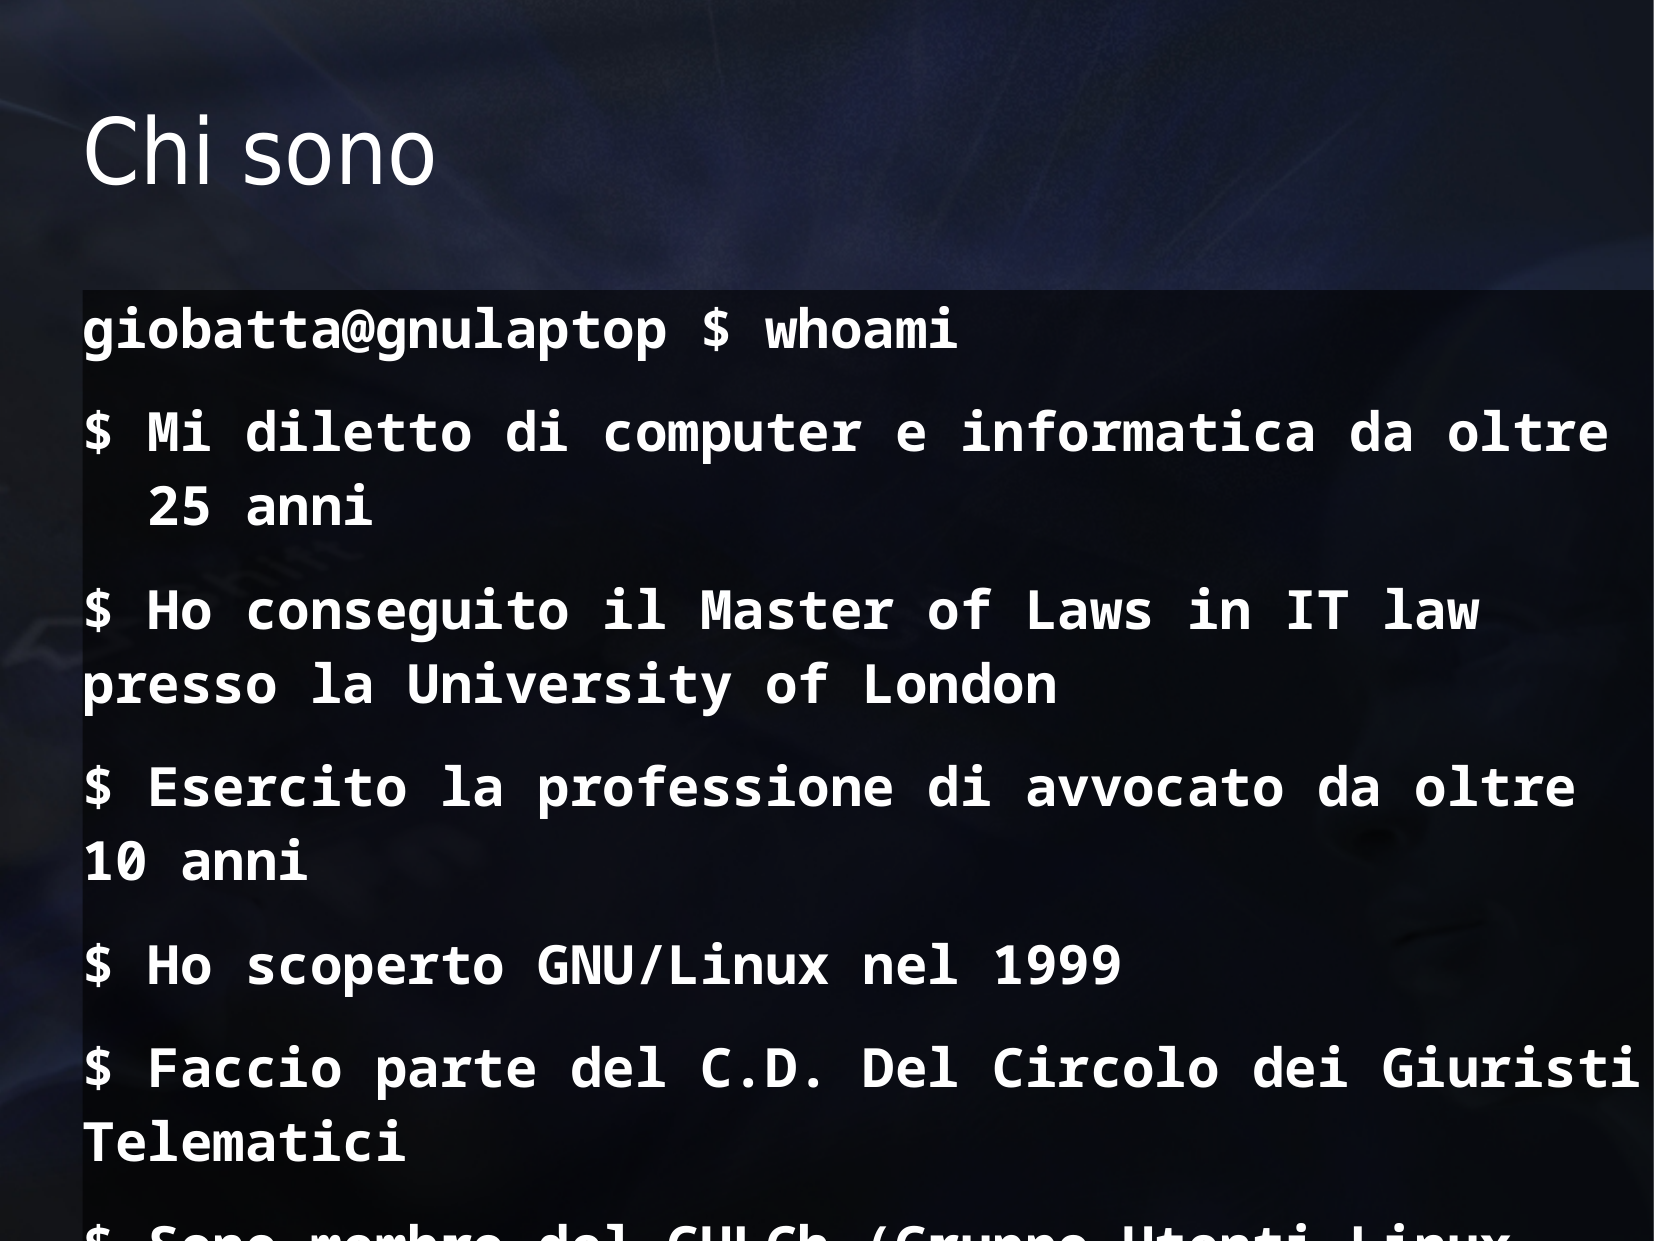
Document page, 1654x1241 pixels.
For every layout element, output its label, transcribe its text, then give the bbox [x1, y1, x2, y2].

title Chi sono [82, 49, 1571, 257]
list giobatta@gnulaptop $ whoami $ Mi diletto di computer e informatica da oltre 25 anni $ Ho conseguito il Master of Laws in IT law presso la University of London $ Esercito la professione di avvocato da oltre 10 anni $ Ho scoperto GNU/Linux nel 1999 $ Faccio parte del C.D. Del Circolo dei Giuristi Telematici $ Sono membro del GULCh (Gruppo Utenti Linux Cagliari) [82, 290, 1654, 1241]
picture [0, 0, 1654, 1241]
